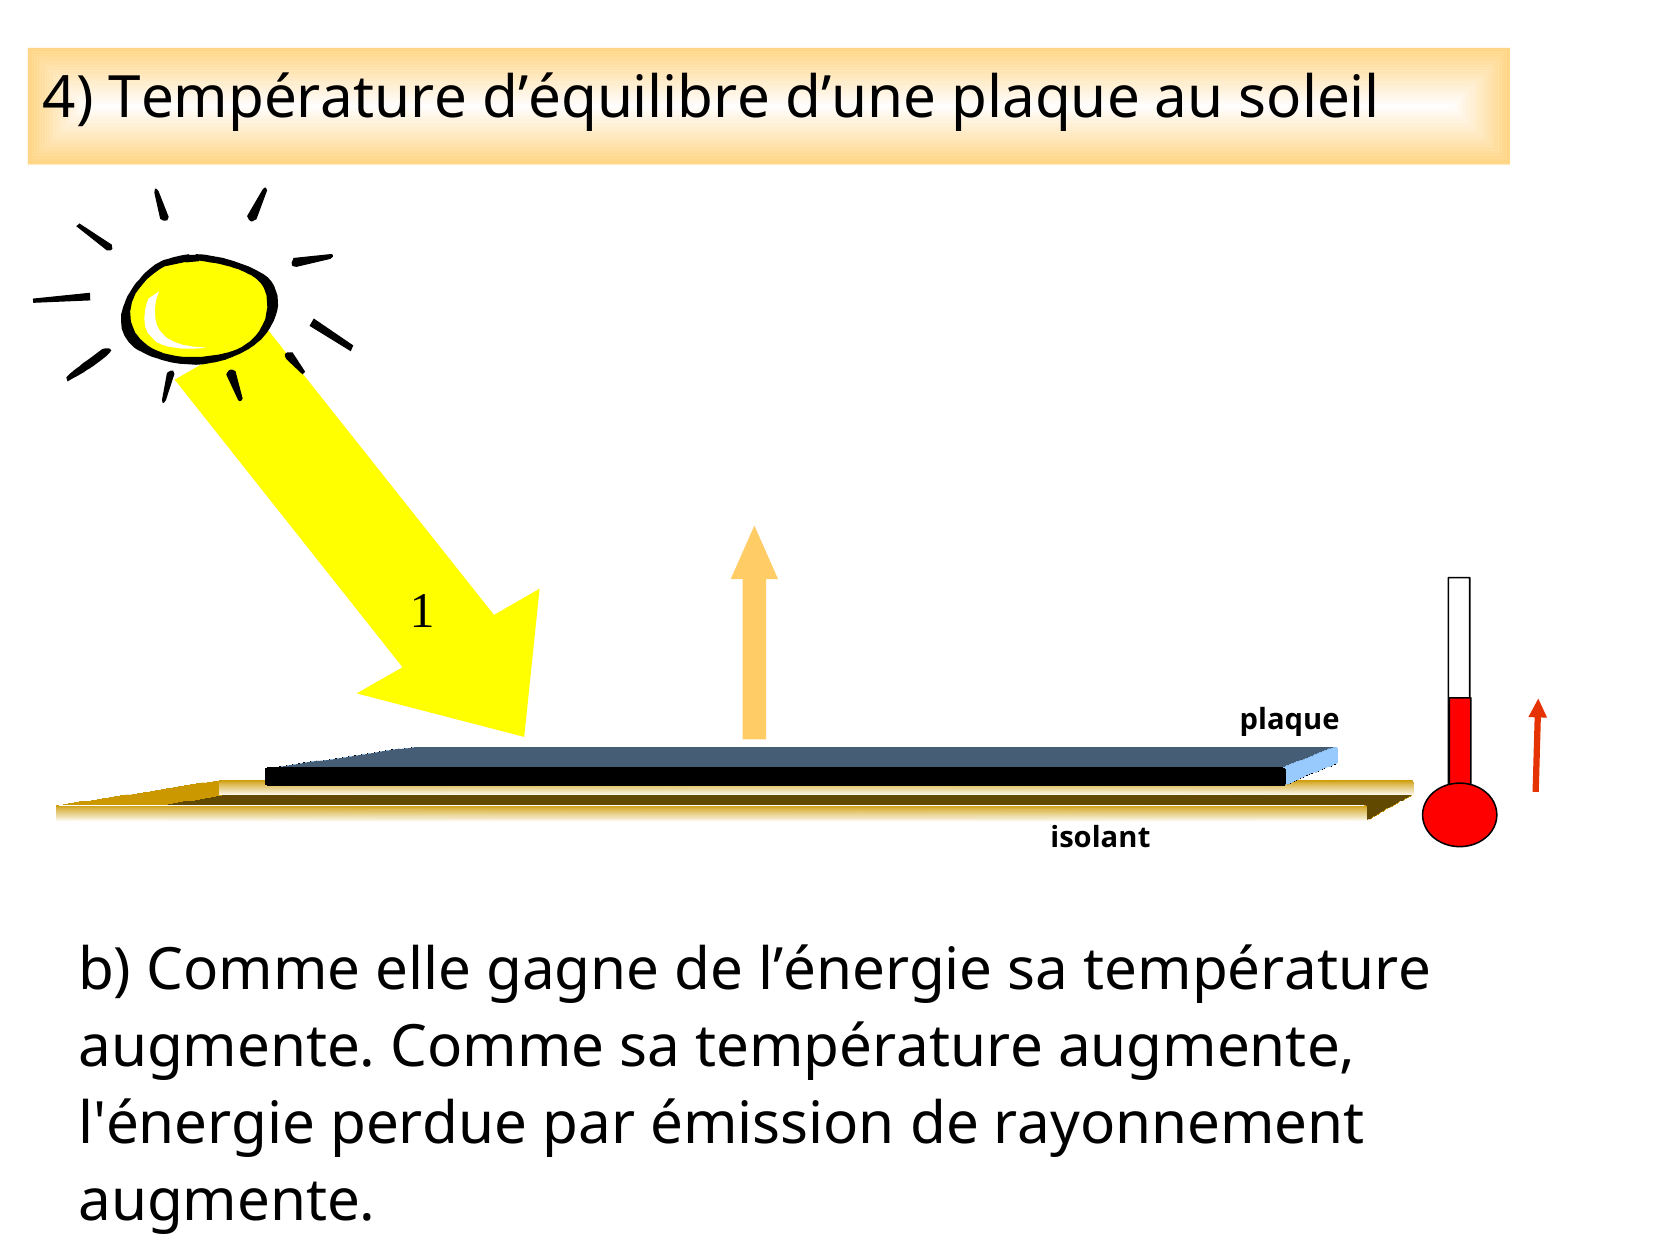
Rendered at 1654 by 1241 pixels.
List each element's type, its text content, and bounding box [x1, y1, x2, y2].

text_box [32, 292, 91, 303]
text_box b) Comme elle gagne de l’énergie sa température augmente. Comme sa température augmente, l'énergie perdue par émission de rayonnement augmente. [63, 920, 1615, 1209]
text_box 1 [409, 575, 445, 645]
text_box plaque [1224, 690, 1477, 766]
text_box [247, 187, 268, 222]
text_box [730, 525, 779, 740]
picture [44, 737, 1429, 832]
text_box [27, 47, 1511, 165]
text_box isolant [1035, 808, 1288, 884]
text_box [76, 223, 113, 251]
text_box 4) Température d’équilibre d’une plaque au soleil [27, 47, 1510, 164]
text_box [1422, 766, 1497, 847]
text_box [309, 318, 354, 352]
text_box [121, 254, 540, 737]
text_box [1448, 577, 1470, 690]
text_box [66, 348, 112, 382]
text_box [291, 254, 333, 267]
text_box [154, 188, 169, 221]
